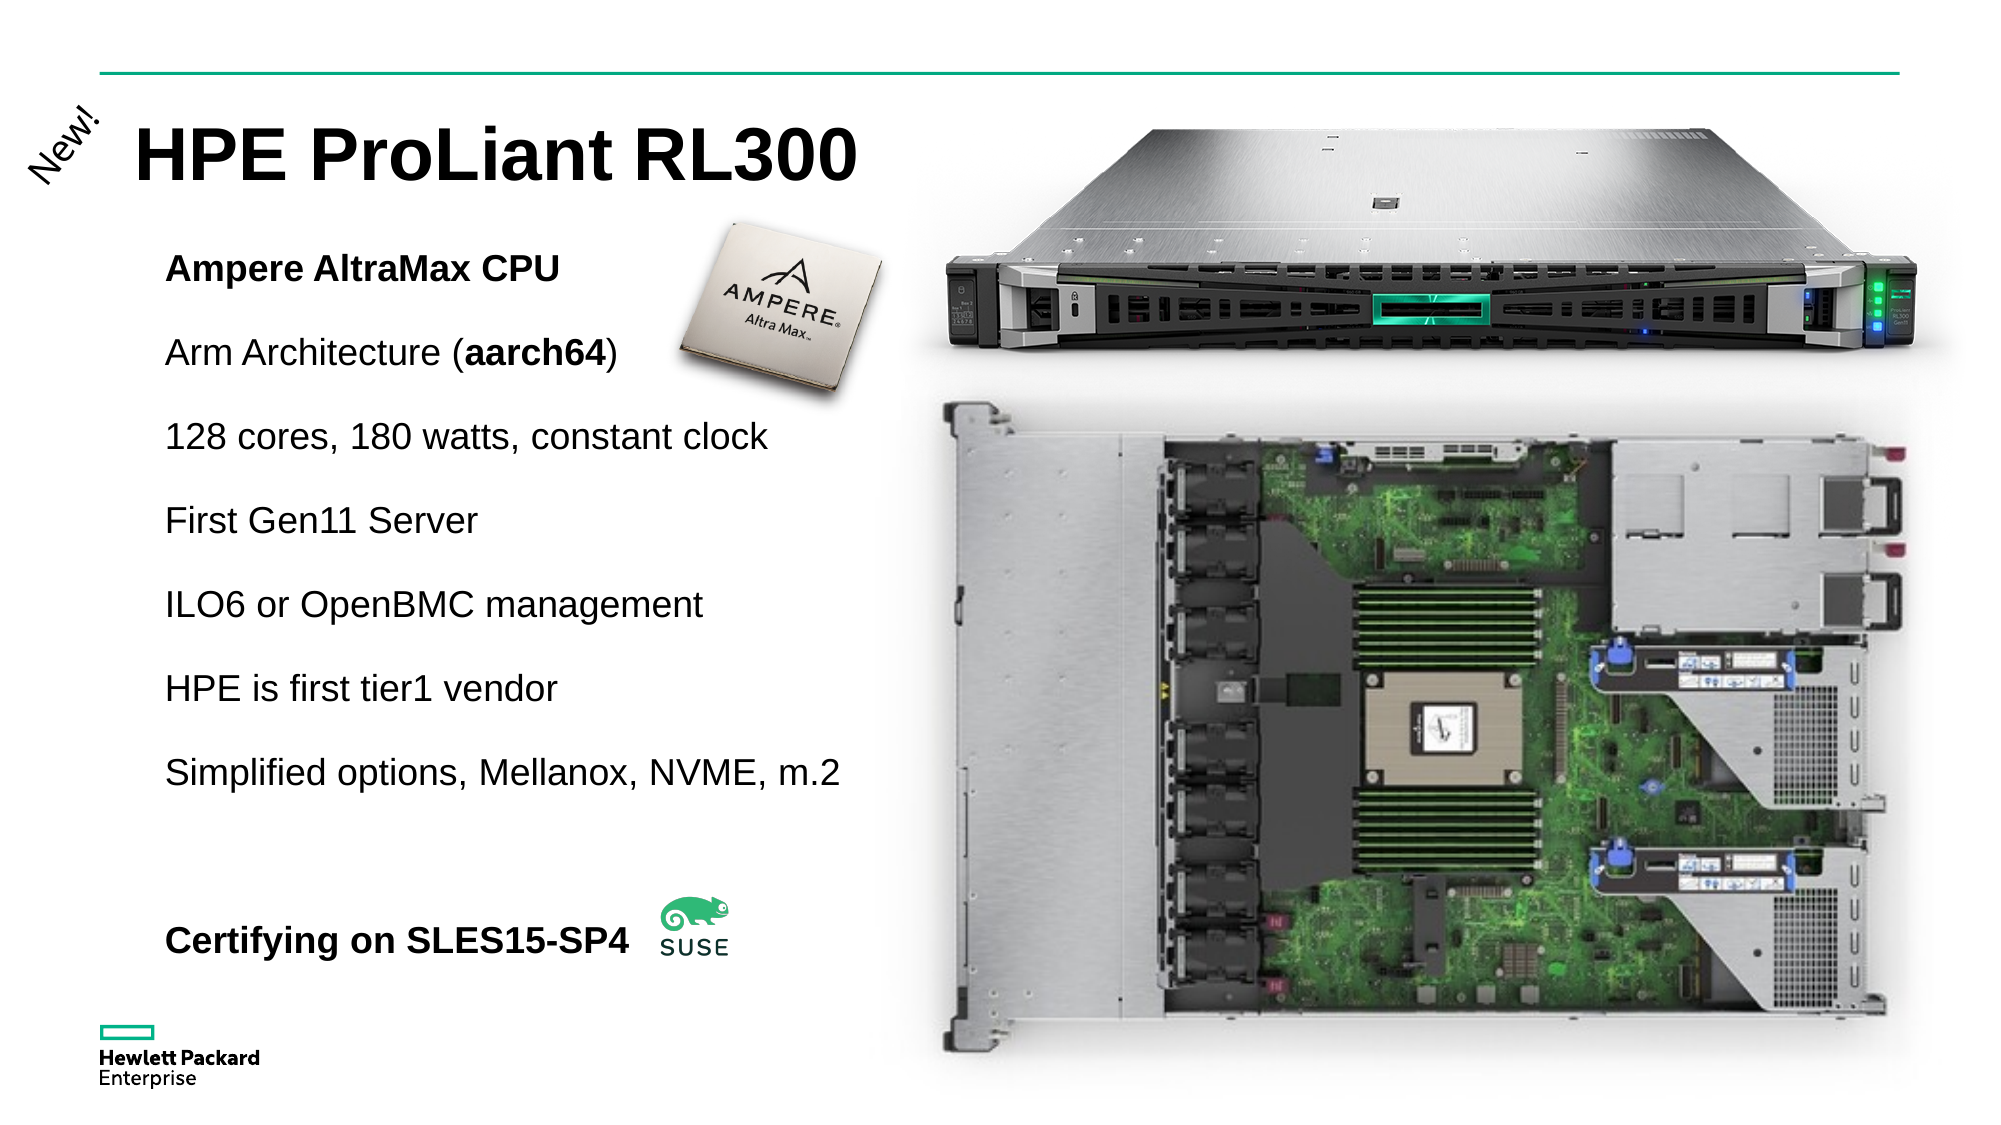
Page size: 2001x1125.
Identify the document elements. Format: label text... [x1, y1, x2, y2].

text_box New! [0, 29, 166, 213]
picture [665, 106, 2001, 1111]
text_box HPE ProLiant RL300 [120, 104, 1381, 204]
text_box Ampere AltraMax CPU Arm Architecture (aarch64) 128 cores, 180 watts, constant clock First Gen11 Server ILO6 or OpenBMC management HPE is first tier1 vendor Simplified options, Mellanox, NVME, m.2 Certifying on SLES15-SP4 [150, 239, 1816, 1125]
picture [645, 881, 744, 972]
